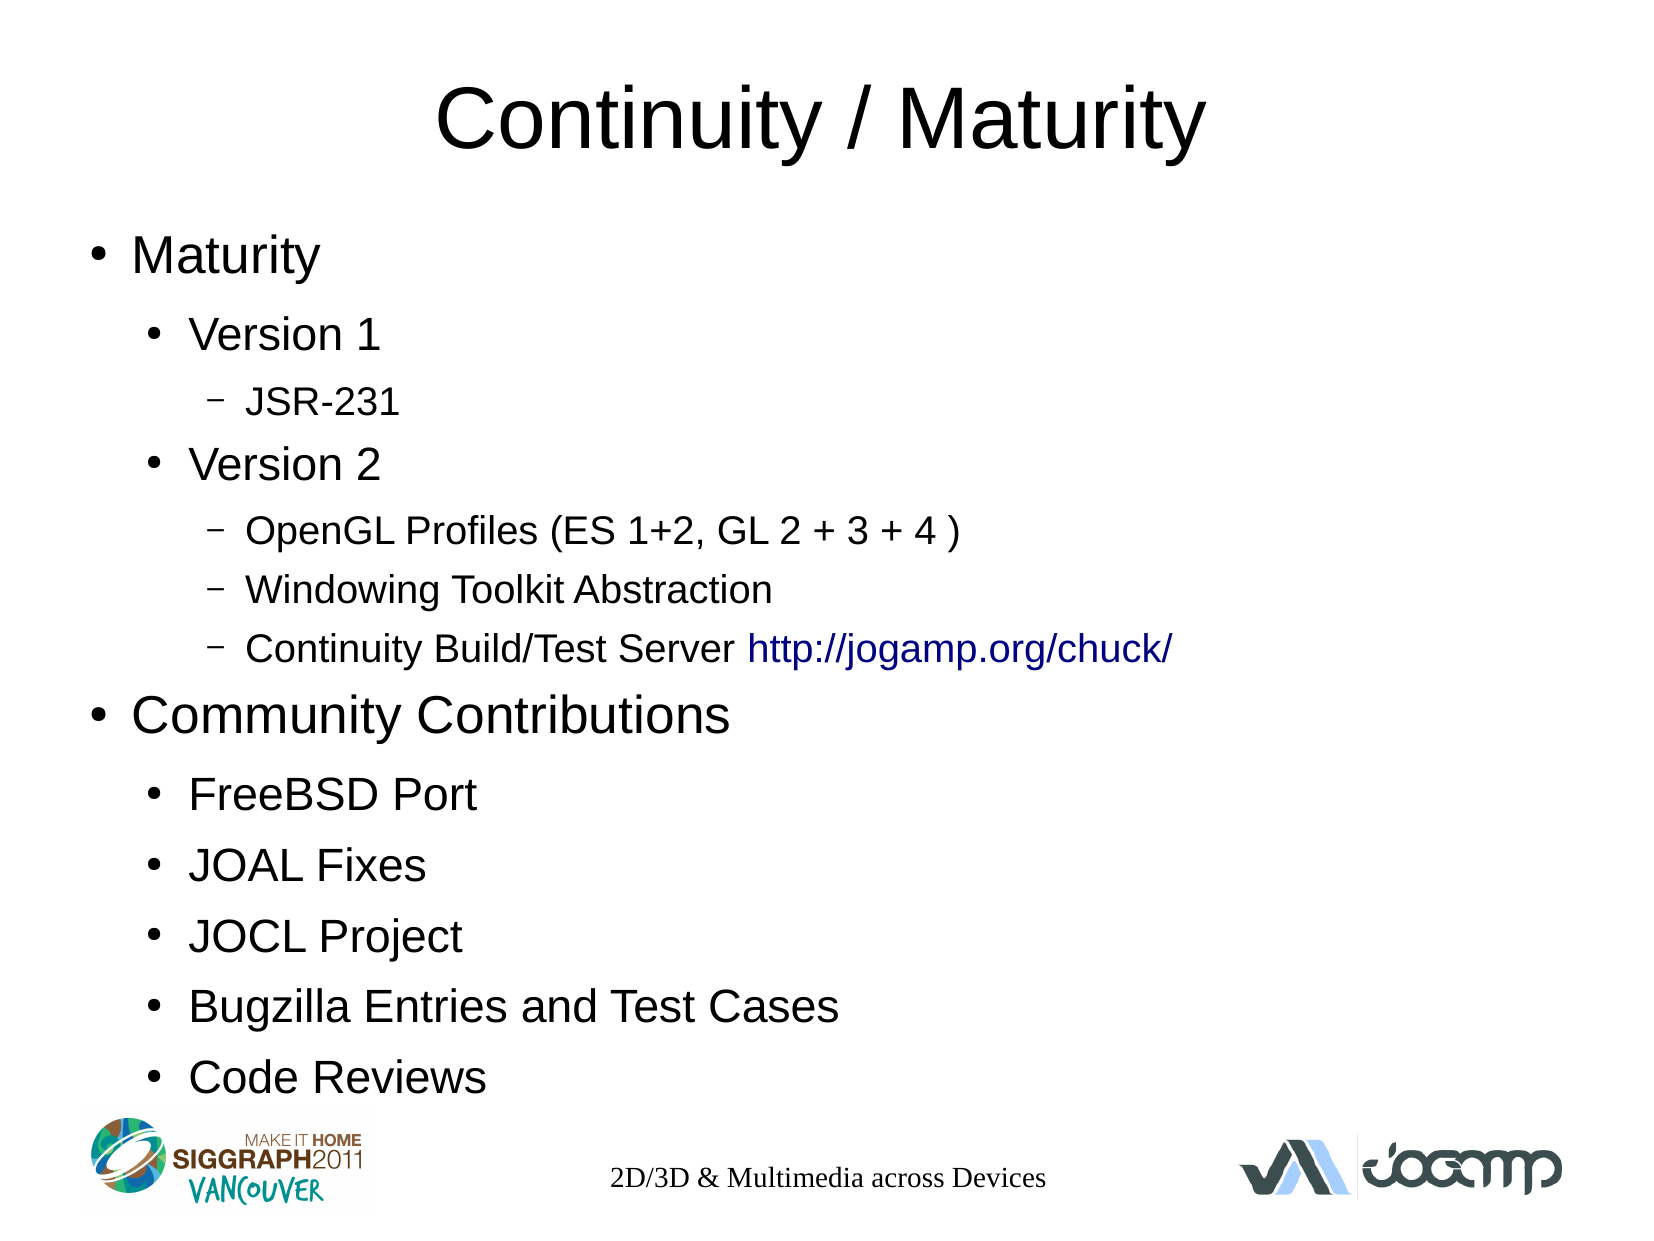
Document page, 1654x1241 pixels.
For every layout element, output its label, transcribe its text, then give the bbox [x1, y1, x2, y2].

title Continuity / Maturity [68, 49, 1576, 188]
picture [80, 1109, 376, 1217]
list Maturity Version 1 JSR-231 Version 2 OpenGL Profiles (ES 1+2, GL 2 + 3 + 4 ) Windowing Toolkit Abstraction Continuity Build/Test Server http://jogamp.org/chuck/ Community Contributions FreeBSD Port JOAL Fixes JOCL Project Bugzilla Entries and Test Cases Code Reviews [75, 225, 1571, 1109]
picture [1237, 1134, 1562, 1200]
